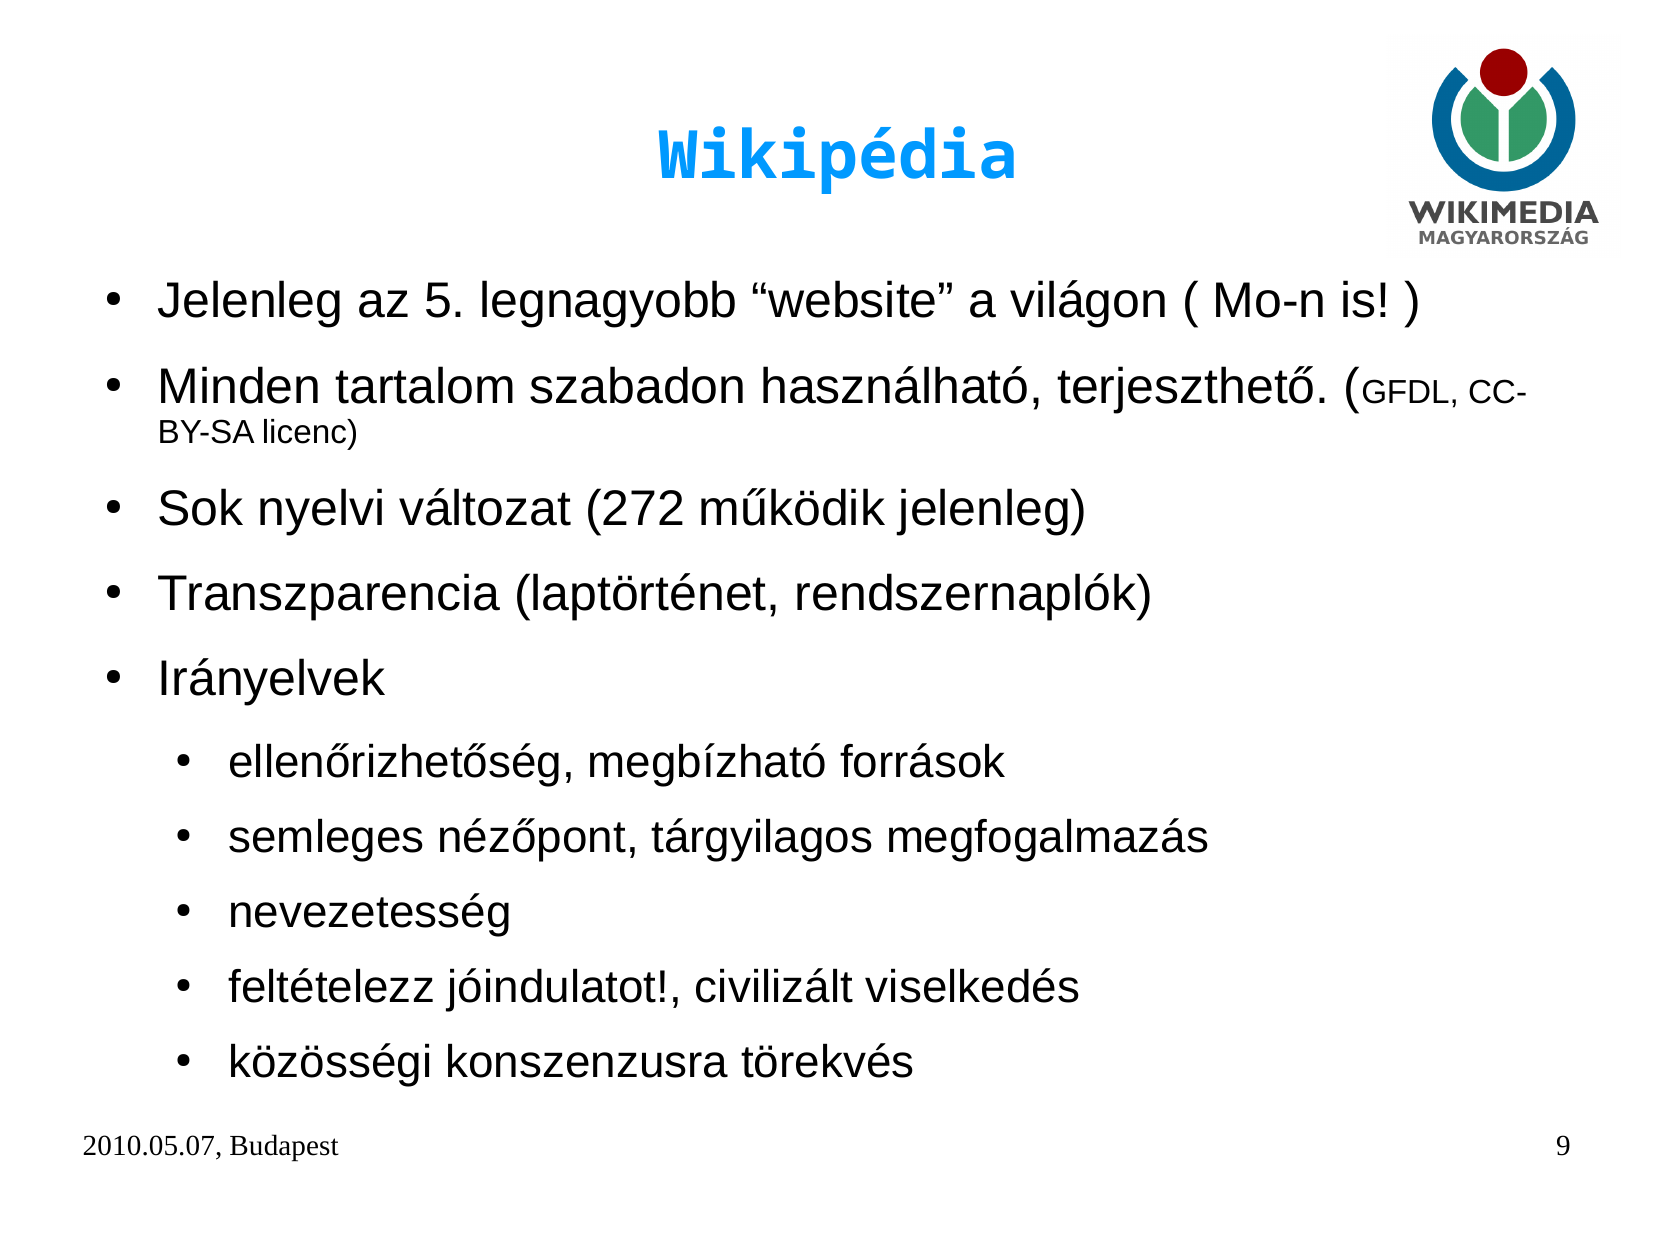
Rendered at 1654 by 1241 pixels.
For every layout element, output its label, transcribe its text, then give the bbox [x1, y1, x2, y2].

list Jelenleg az 5. legnagyobb “website” a világon ( Mo-n is! ) Minden tartalom szabadon használható, terjeszthető. (GFDL, CC-BY-SA licenc) Sok nyelvi változat (272 működik jelenleg) Transzparencia (laptörténet, rendszernaplók) Irányelvek ellenőrizhetőség, megbízható források semleges nézőpont, tárgyilagos megfogalmazás nevezetesség feltételezz jóindulatot!, civilizált viselkedés közösségi konszenzusra törekvés [86, 272, 1576, 1092]
picture [1386, 34, 1621, 258]
title Wikipédia [82, 41, 1571, 265]
